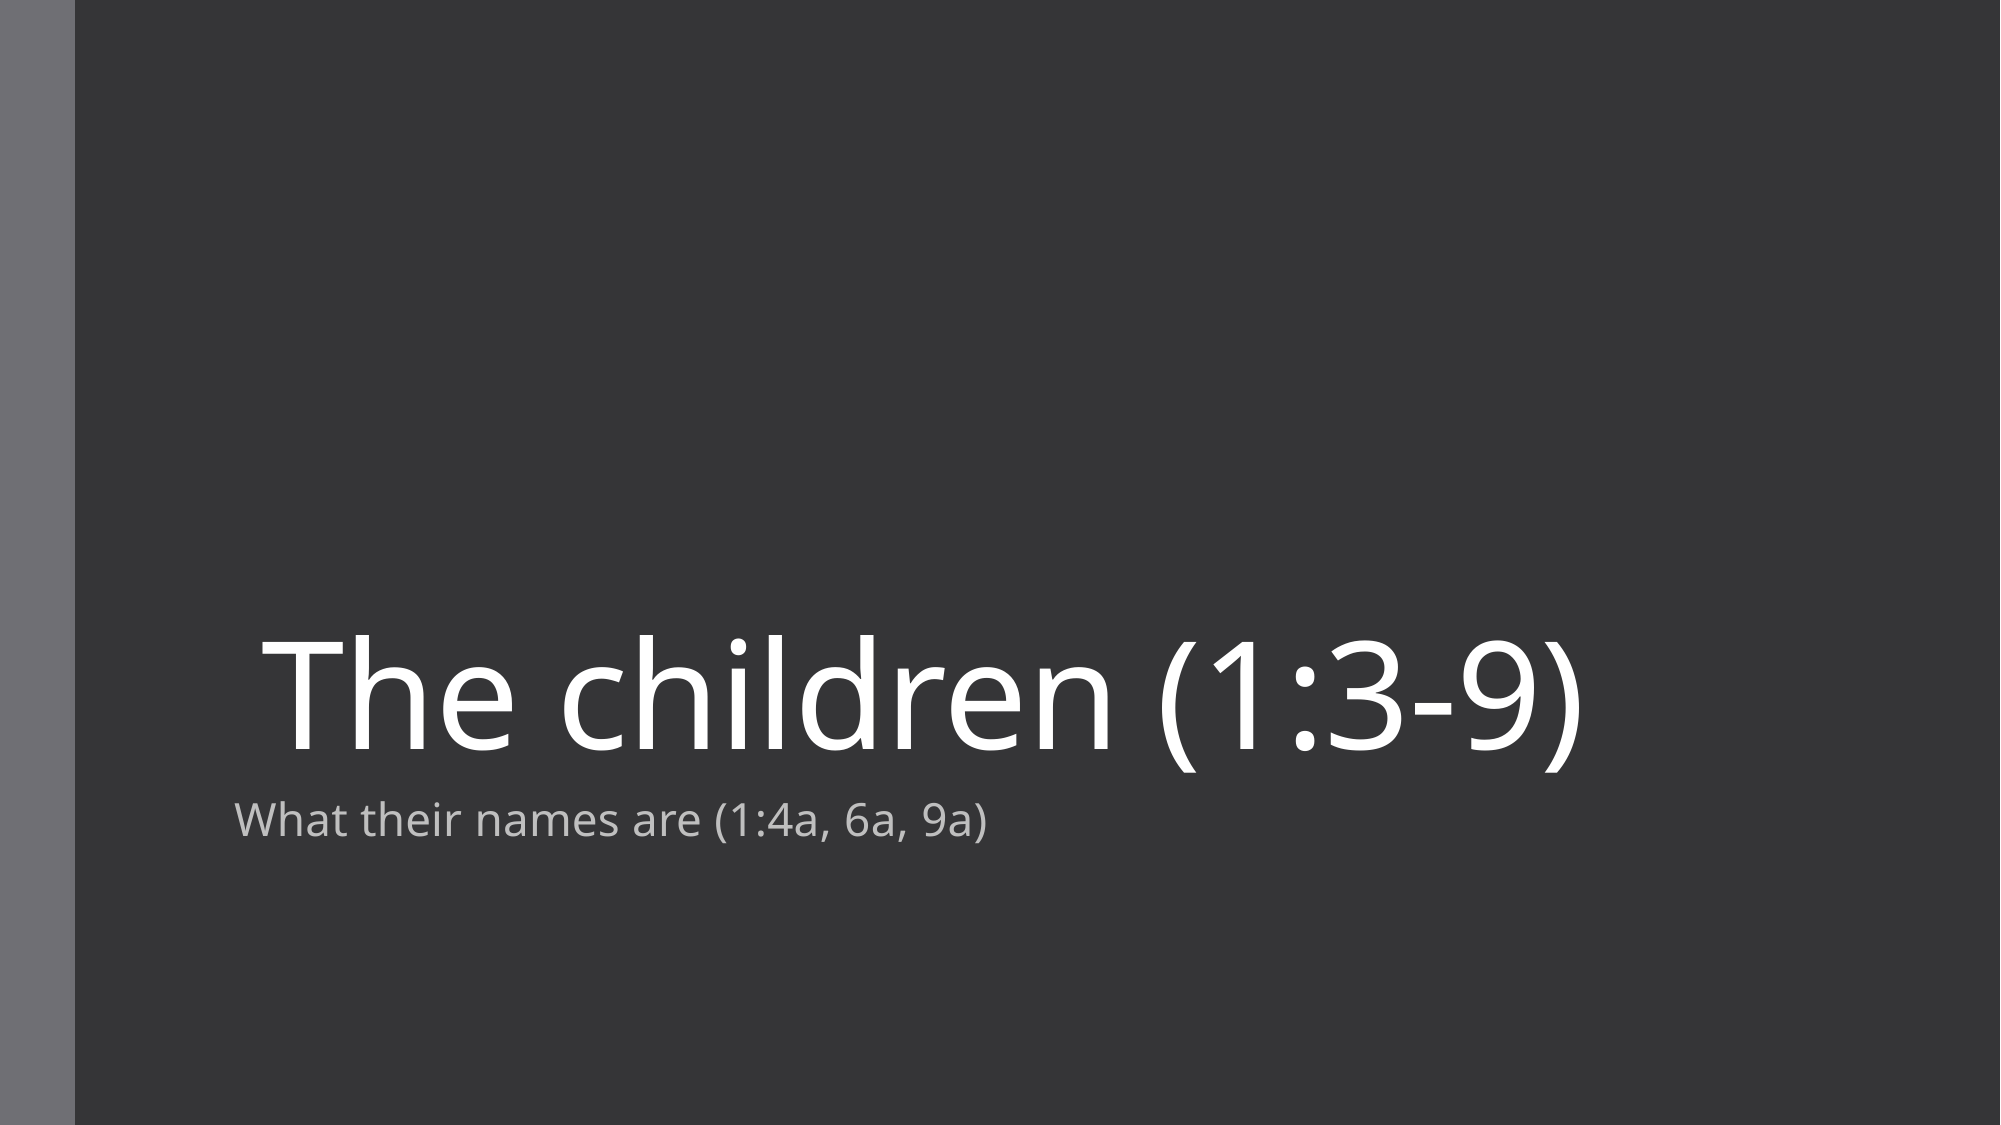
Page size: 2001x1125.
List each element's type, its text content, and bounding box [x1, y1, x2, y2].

title The children (1:3-9) [206, 124, 1752, 787]
subtitle What their names are (1:4a, 6a, 9a) [206, 787, 1752, 1066]
